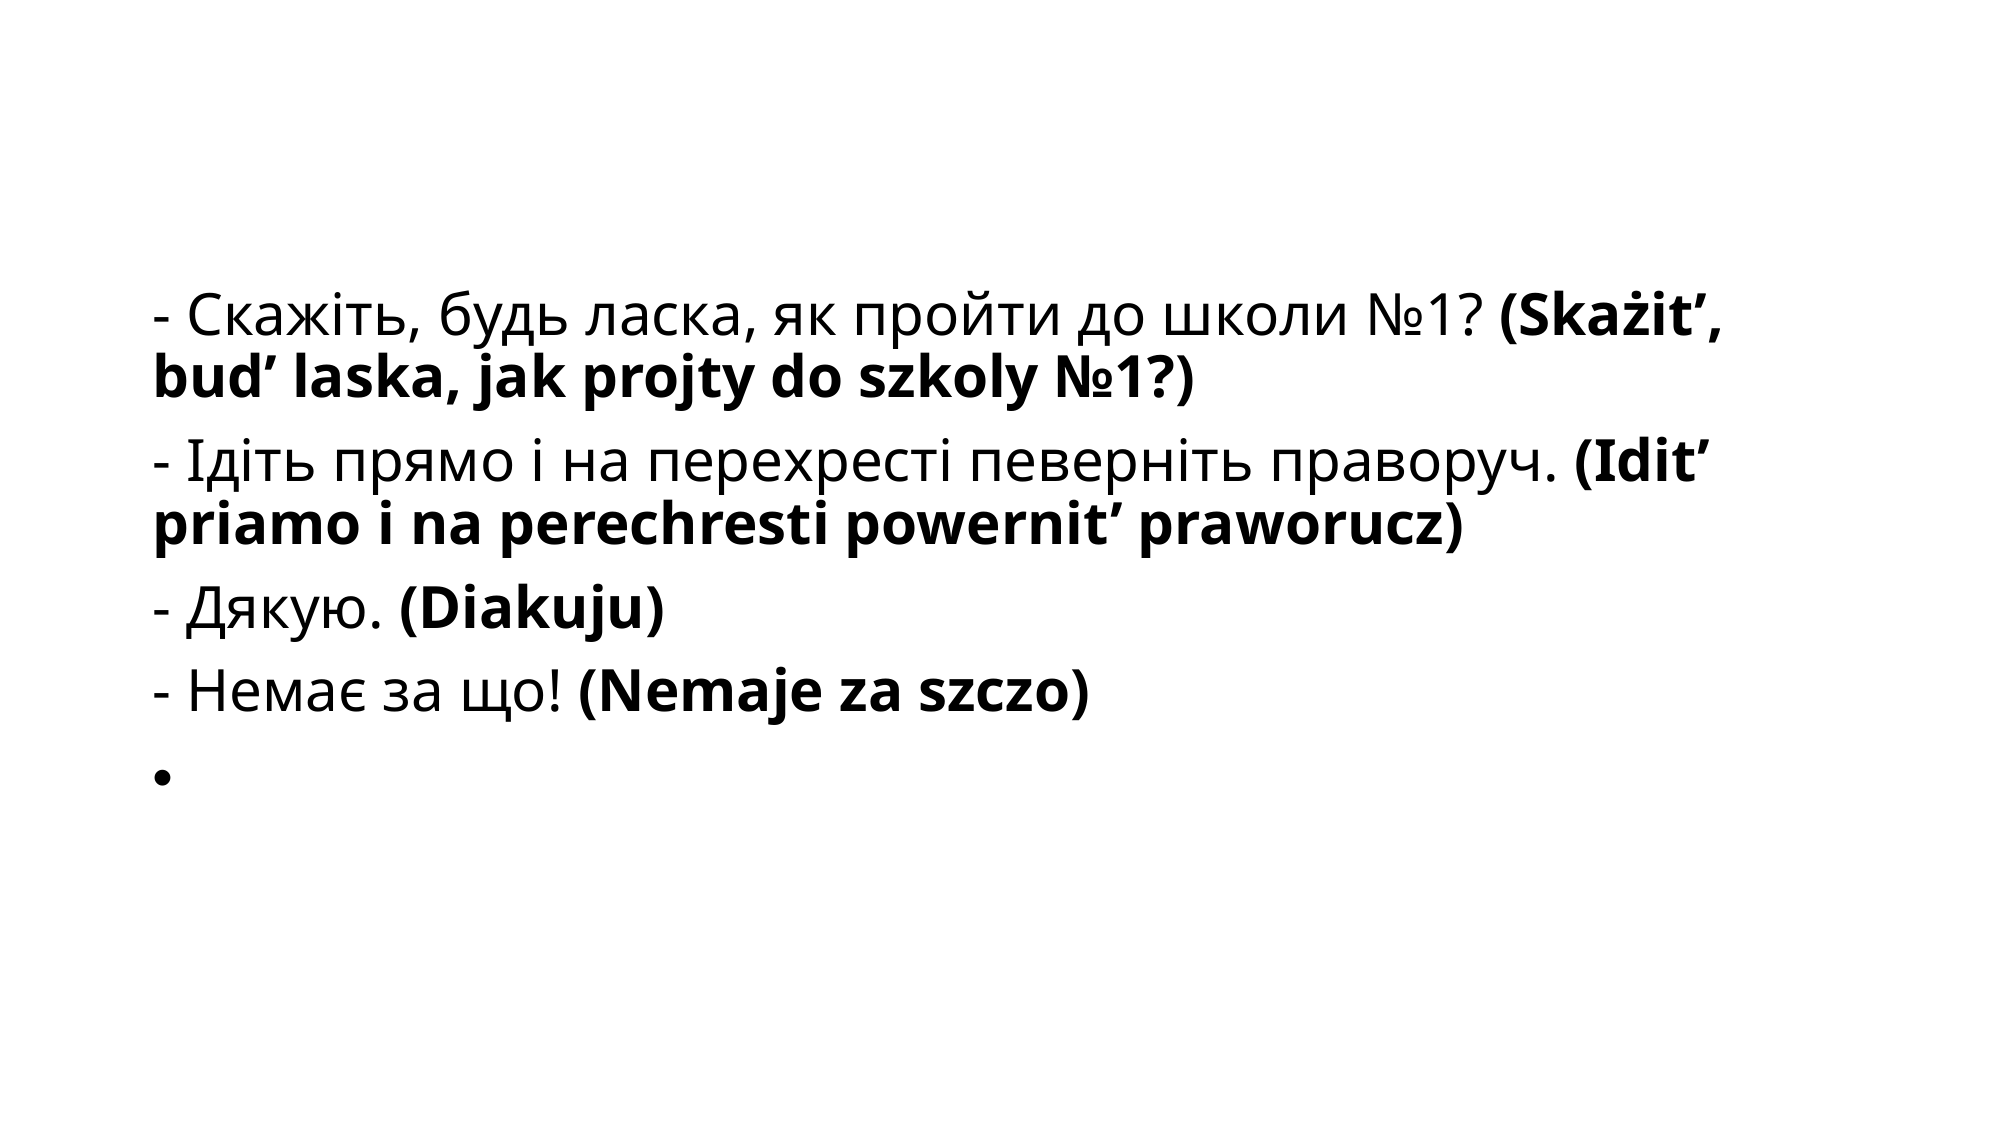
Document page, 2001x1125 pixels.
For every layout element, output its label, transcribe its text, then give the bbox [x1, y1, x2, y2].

list - Скажіть, будь ласка, як пройти до школи №1? (Skażit’, bud’ laska, jak projty do szkoly №1?) - Ідіть прямо і на перехресті певерніть праворуч. (Idit’ priamo i na perechresti powernit’ praworucz) - Дякую. (Diakuju) - Немає за що! (Nemaje za szczo) [137, 277, 1863, 992]
